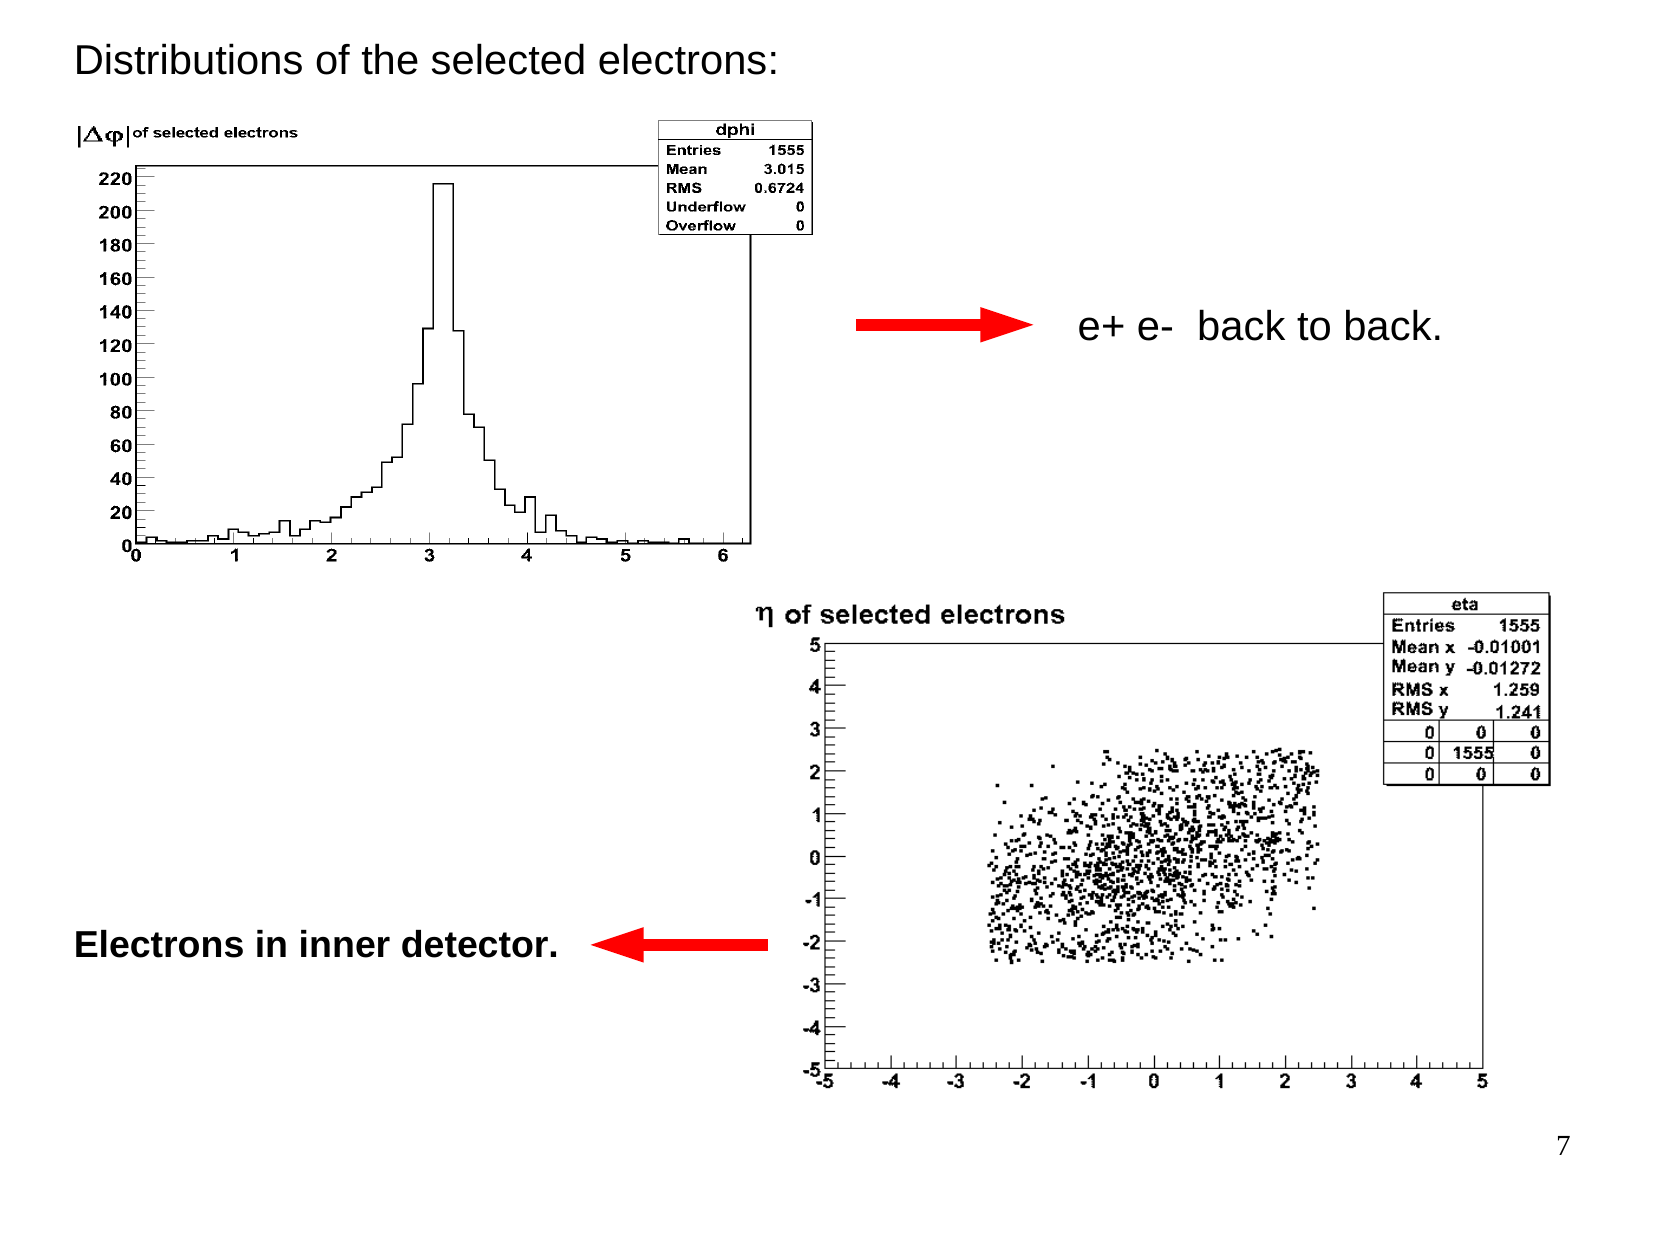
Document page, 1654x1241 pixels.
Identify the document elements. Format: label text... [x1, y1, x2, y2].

text_box e+ e- back to back. [1062, 295, 1506, 357]
text_box Distributions of the selected electrons: [59, 29, 1595, 92]
picture [59, 118, 1565, 1123]
text_box Electrons in inner detector. [59, 916, 650, 975]
